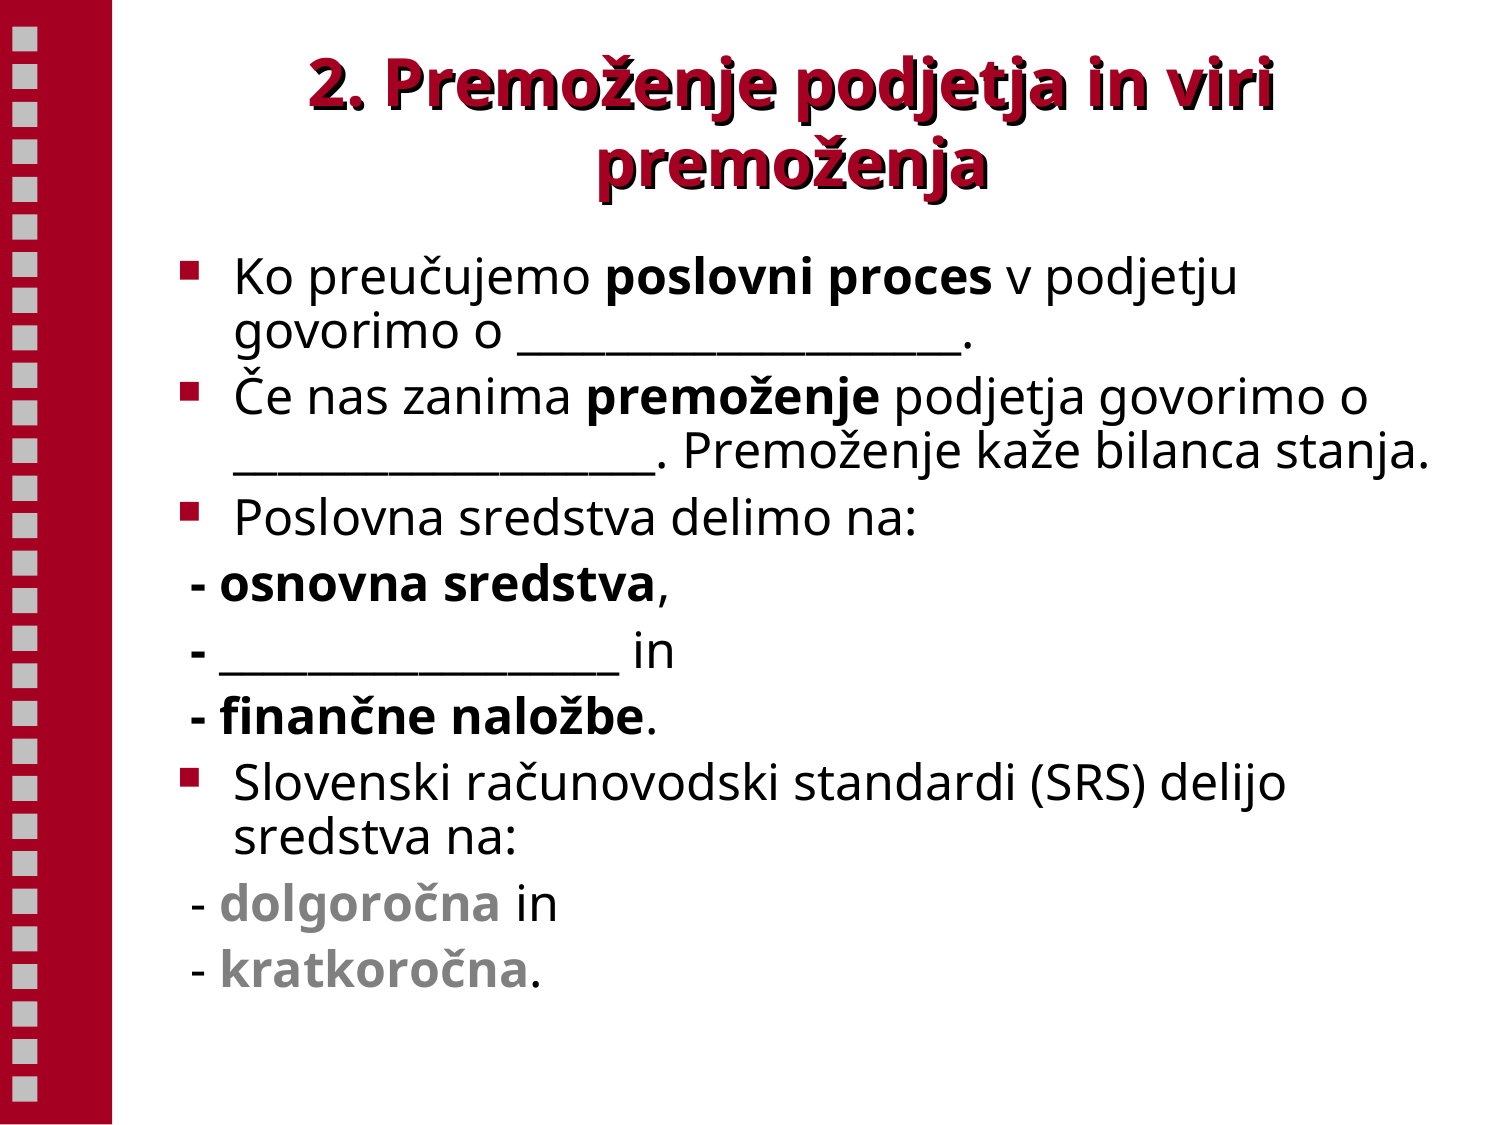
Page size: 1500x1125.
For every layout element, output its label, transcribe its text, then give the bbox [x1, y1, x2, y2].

title 2. Premoženje podjetja in viri premoženja [136, 31, 1447, 209]
list Ko preučujemo poslovni proces v podjetju govorimo o ____________________. Če nas zanima premoženje podjetja govorimo o ___________________. Premoženje kaže bilanca stanja. Poslovna sredstva delimo na: - osnovna sredstva, - __________________ in - finančne naložbe. Slovenski računovodski standardi (SRS) delijo sredstva na: - dolgoročna in - kratkoročna. [162, 243, 1450, 1095]
